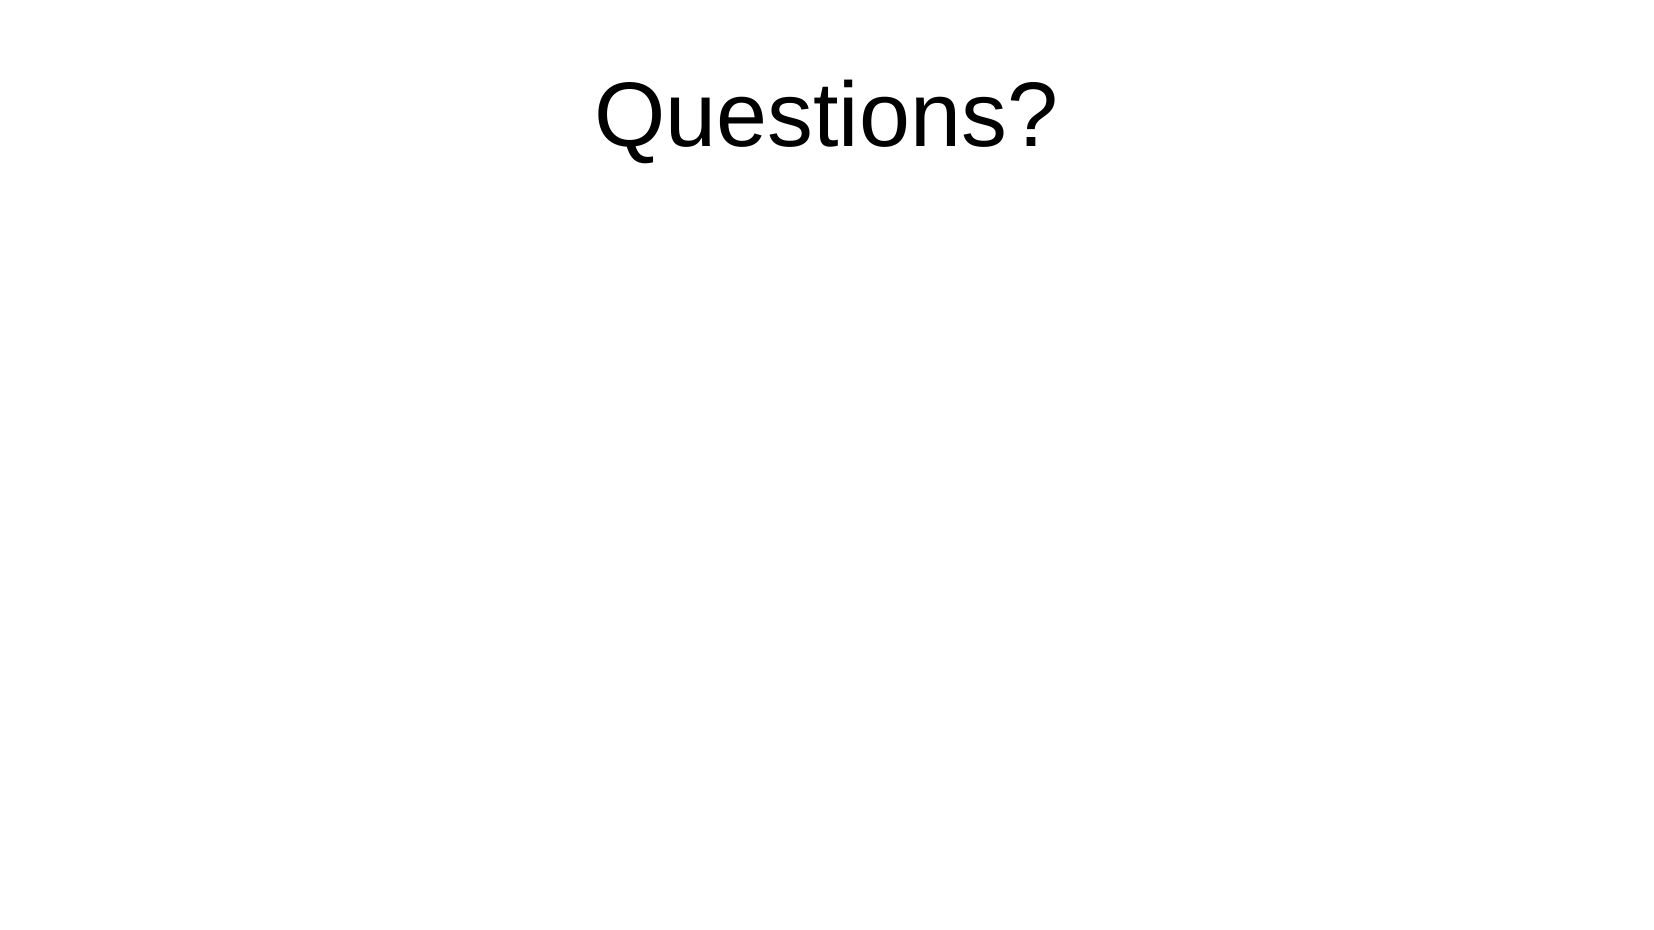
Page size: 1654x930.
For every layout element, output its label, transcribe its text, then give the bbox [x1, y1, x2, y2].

title Questions? [82, 37, 1571, 193]
